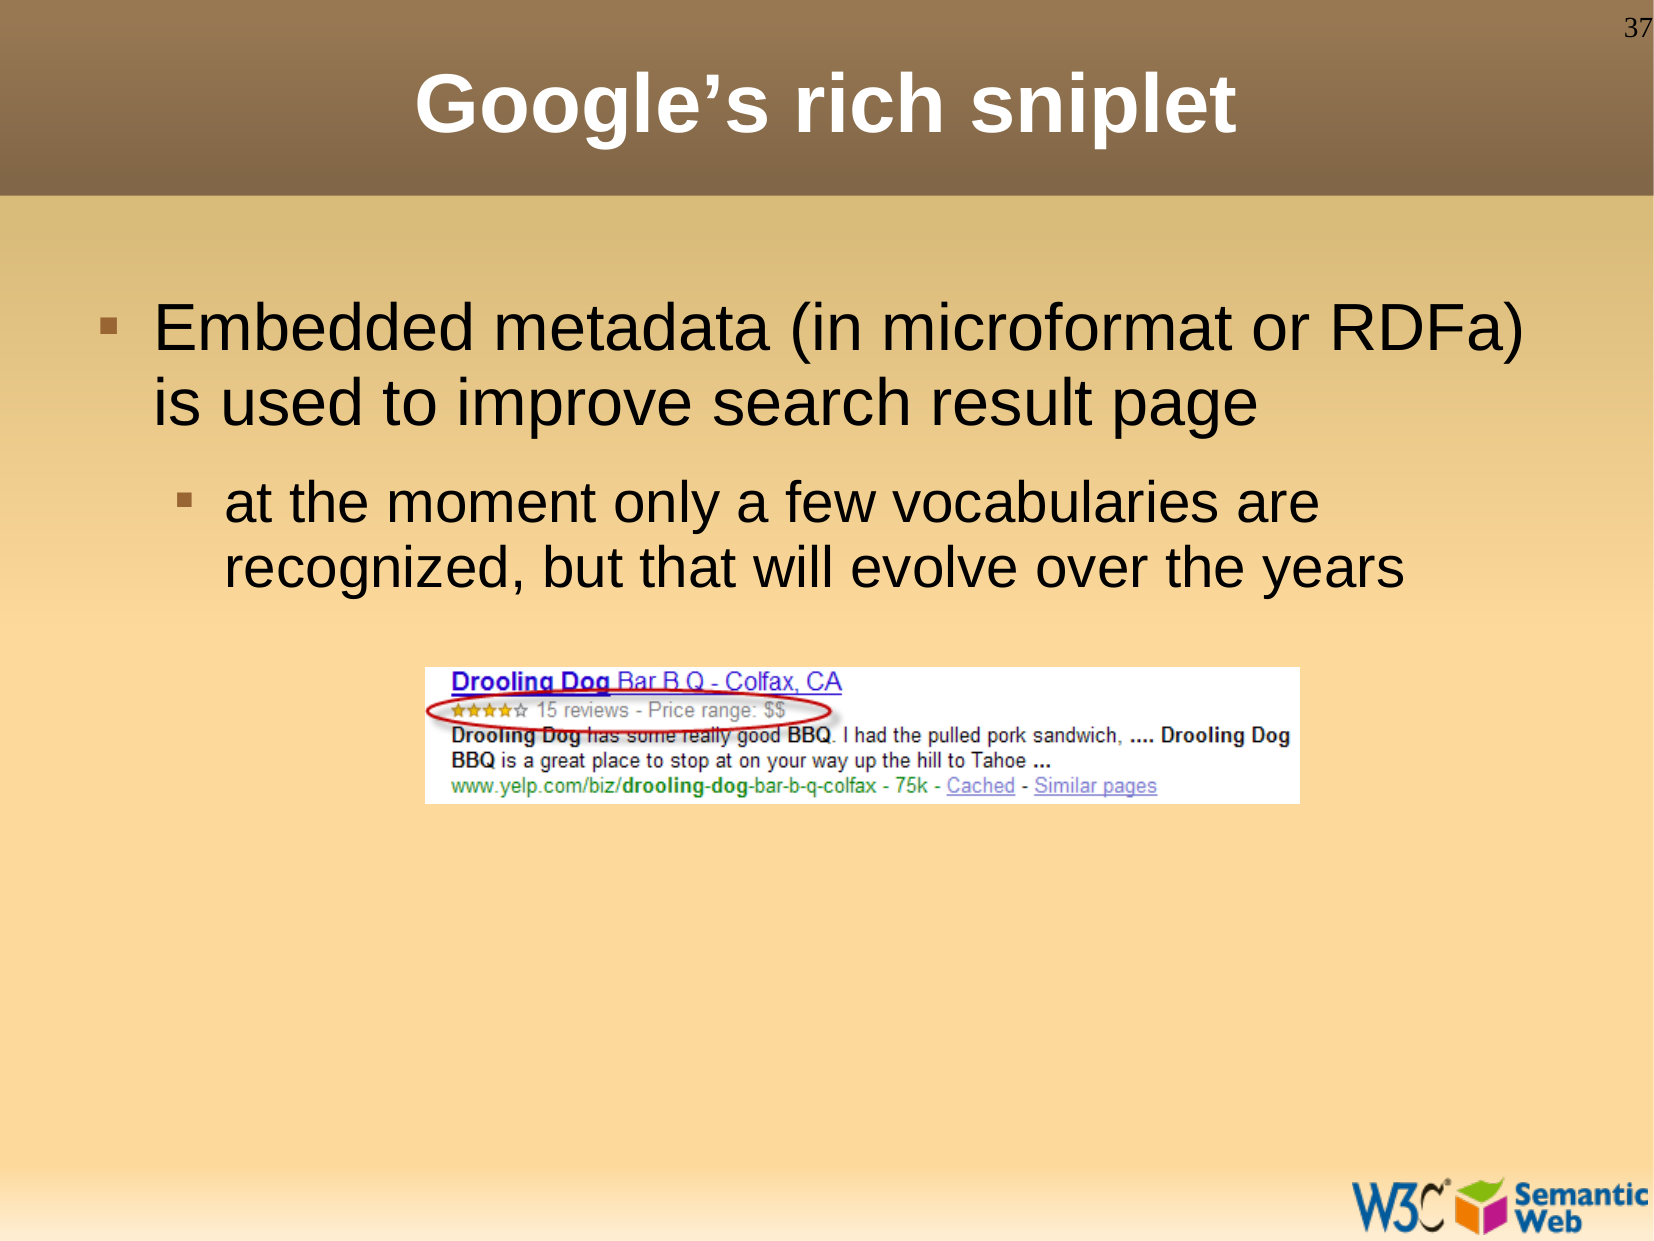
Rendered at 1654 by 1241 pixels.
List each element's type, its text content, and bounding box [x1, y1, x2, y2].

list Embedded metadata (in microformat or RDFa) is used to improve search result page at the moment only a few vocabularies are recognized, but that will evolve over the years [82, 290, 1571, 1109]
title Google’s rich sniplet [0, 0, 1654, 208]
picture [0, 208, 1654, 1241]
